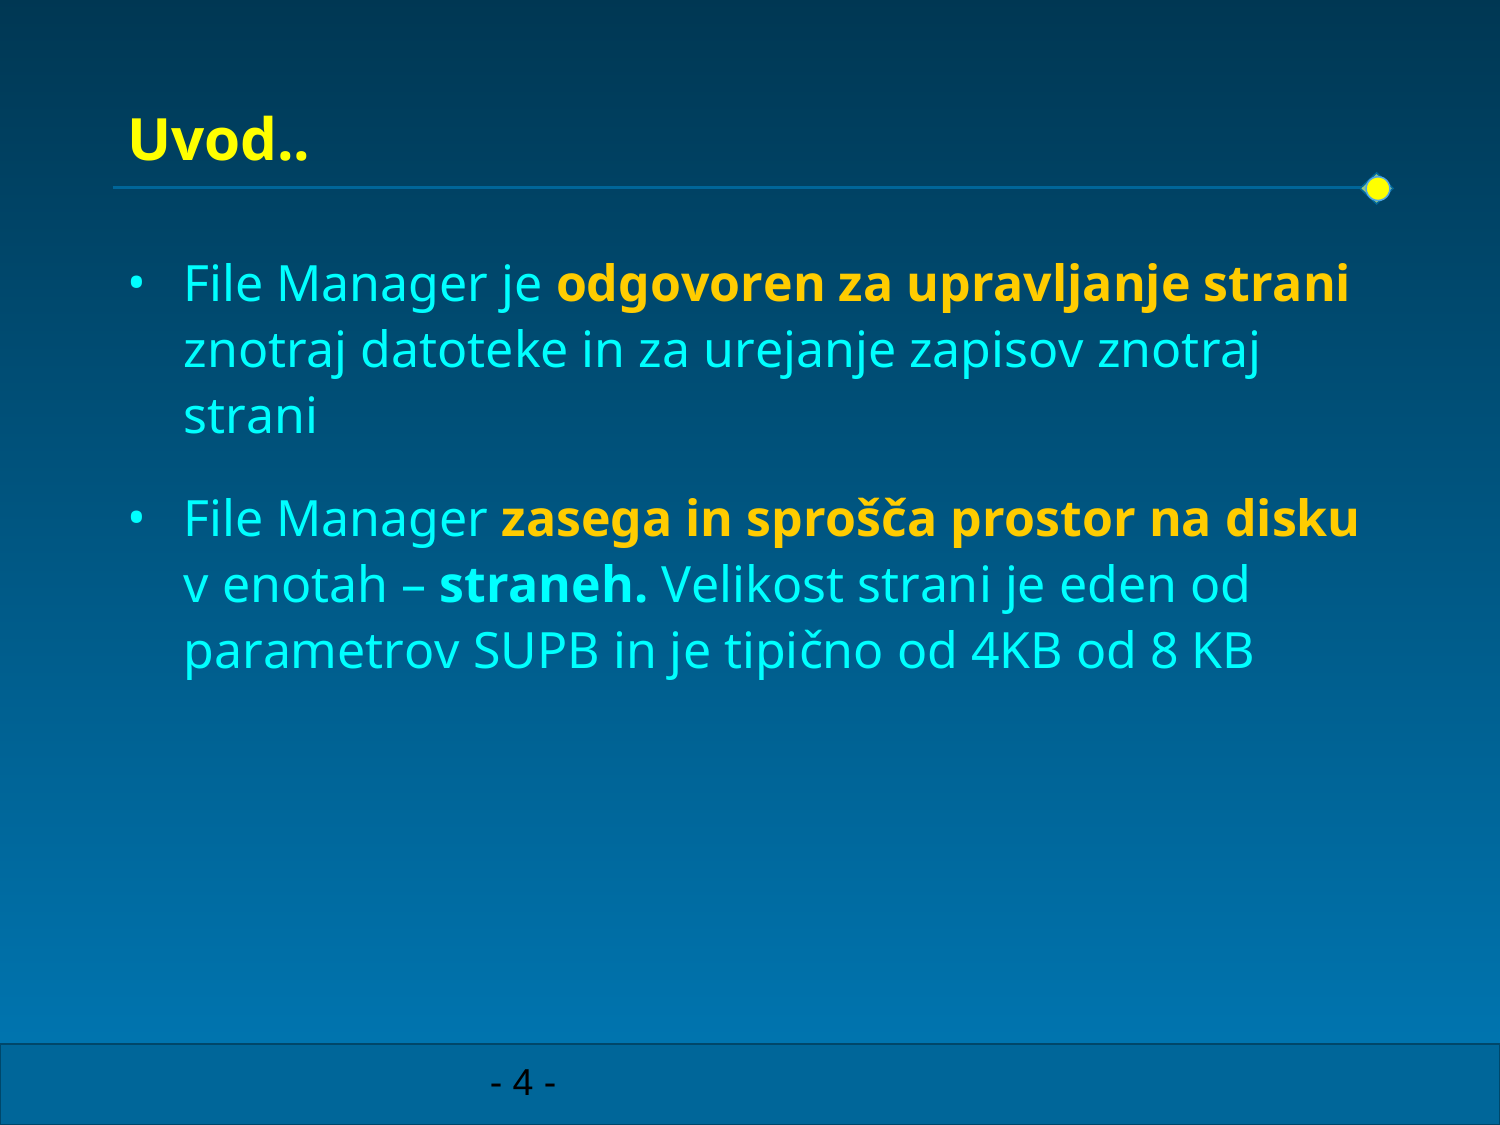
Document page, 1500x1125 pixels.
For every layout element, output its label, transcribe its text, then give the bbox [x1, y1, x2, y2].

title Uvod.. [112, 94, 1388, 181]
list File Manager je odgovoren za upravljanje strani znotraj datoteke in za urejanje zapisov znotraj strani File Manager zasega in sprošča prostor na disku v enotah – straneh. Velikost strani je eden od parametrov SUPB in je tipično od 4KB od 8 KB [112, 237, 1388, 963]
